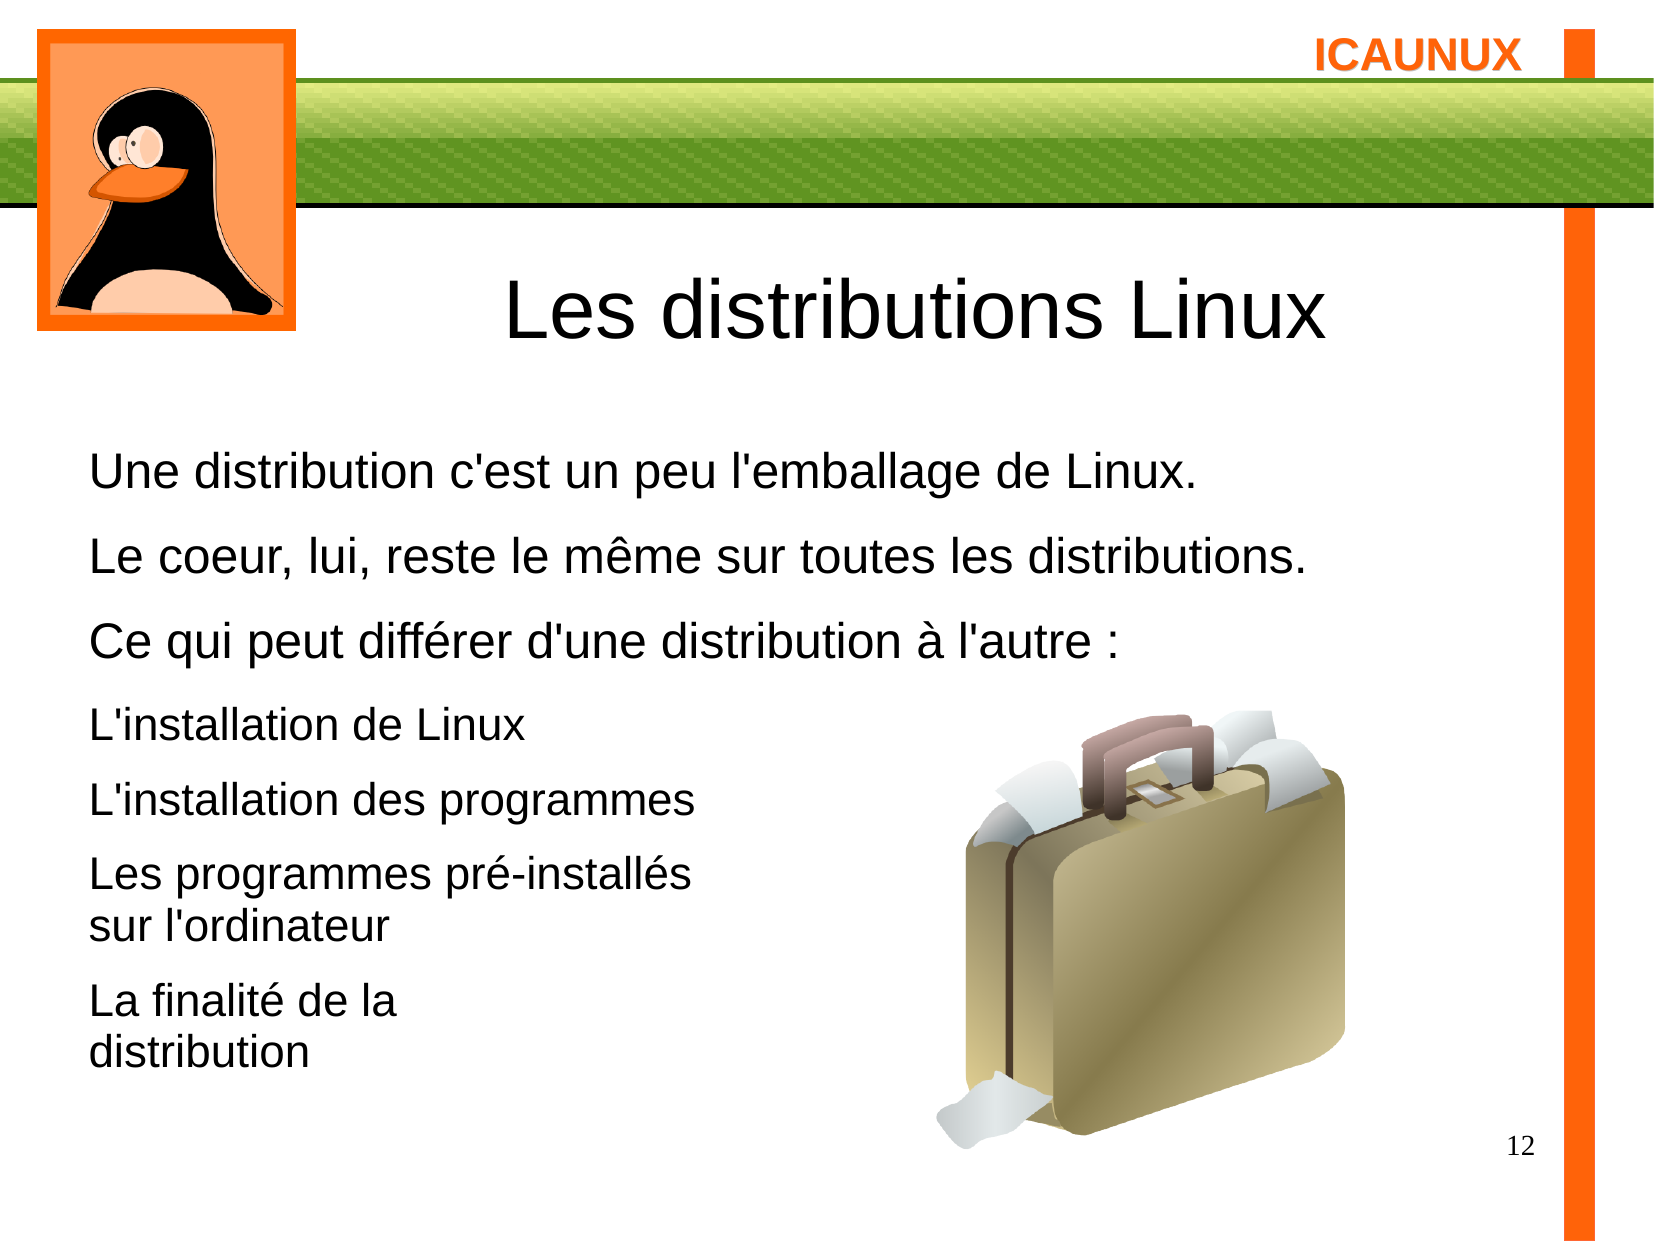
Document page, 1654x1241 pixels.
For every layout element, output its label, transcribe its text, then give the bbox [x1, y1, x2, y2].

title Les distributions Linux [324, 235, 1506, 384]
picture [0, 29, 1654, 331]
list Une distribution c'est un peu l'emballage de Linux. Le coeur, lui, reste le même sur toutes les distributions. Ce qui peut différer d'une distribution à l'autre : L'installation de Linux L'installation des programmes Les programmes pré-installés sur l'ordinateur La finalité de la distribution [88, 442, 1512, 1131]
picture [914, 707, 1359, 1152]
